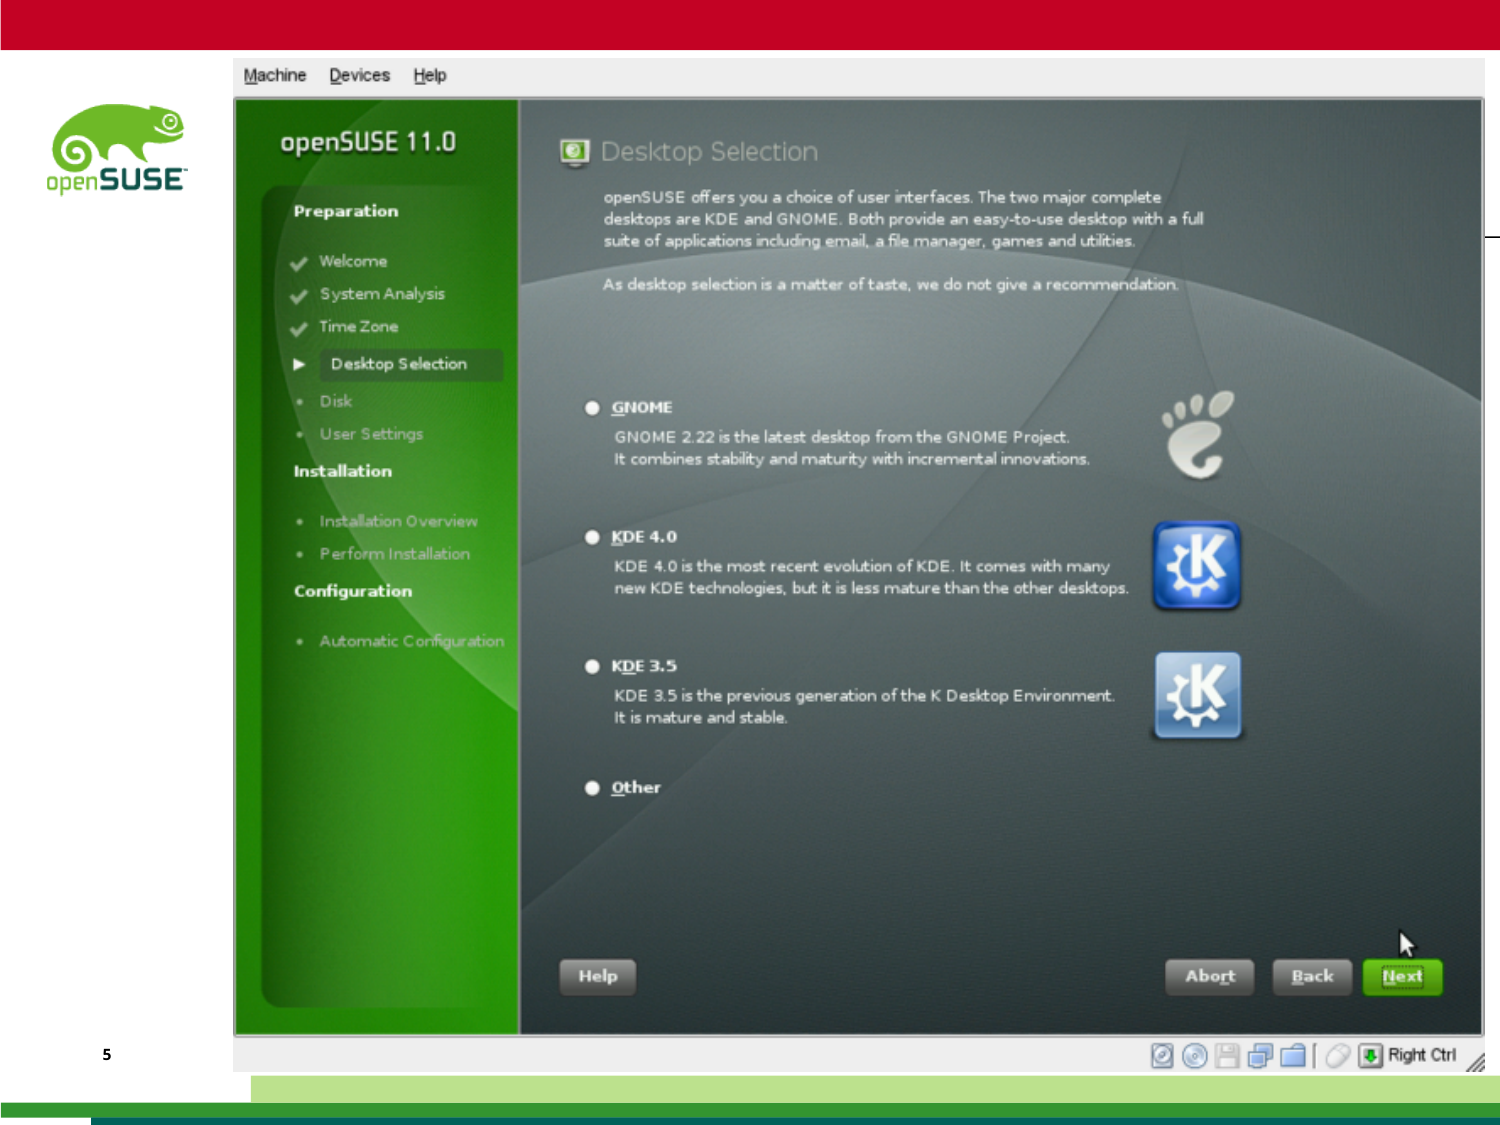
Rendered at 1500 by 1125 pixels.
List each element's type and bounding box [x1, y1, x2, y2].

picture [47, 104, 188, 197]
picture [233, 58, 1485, 1072]
